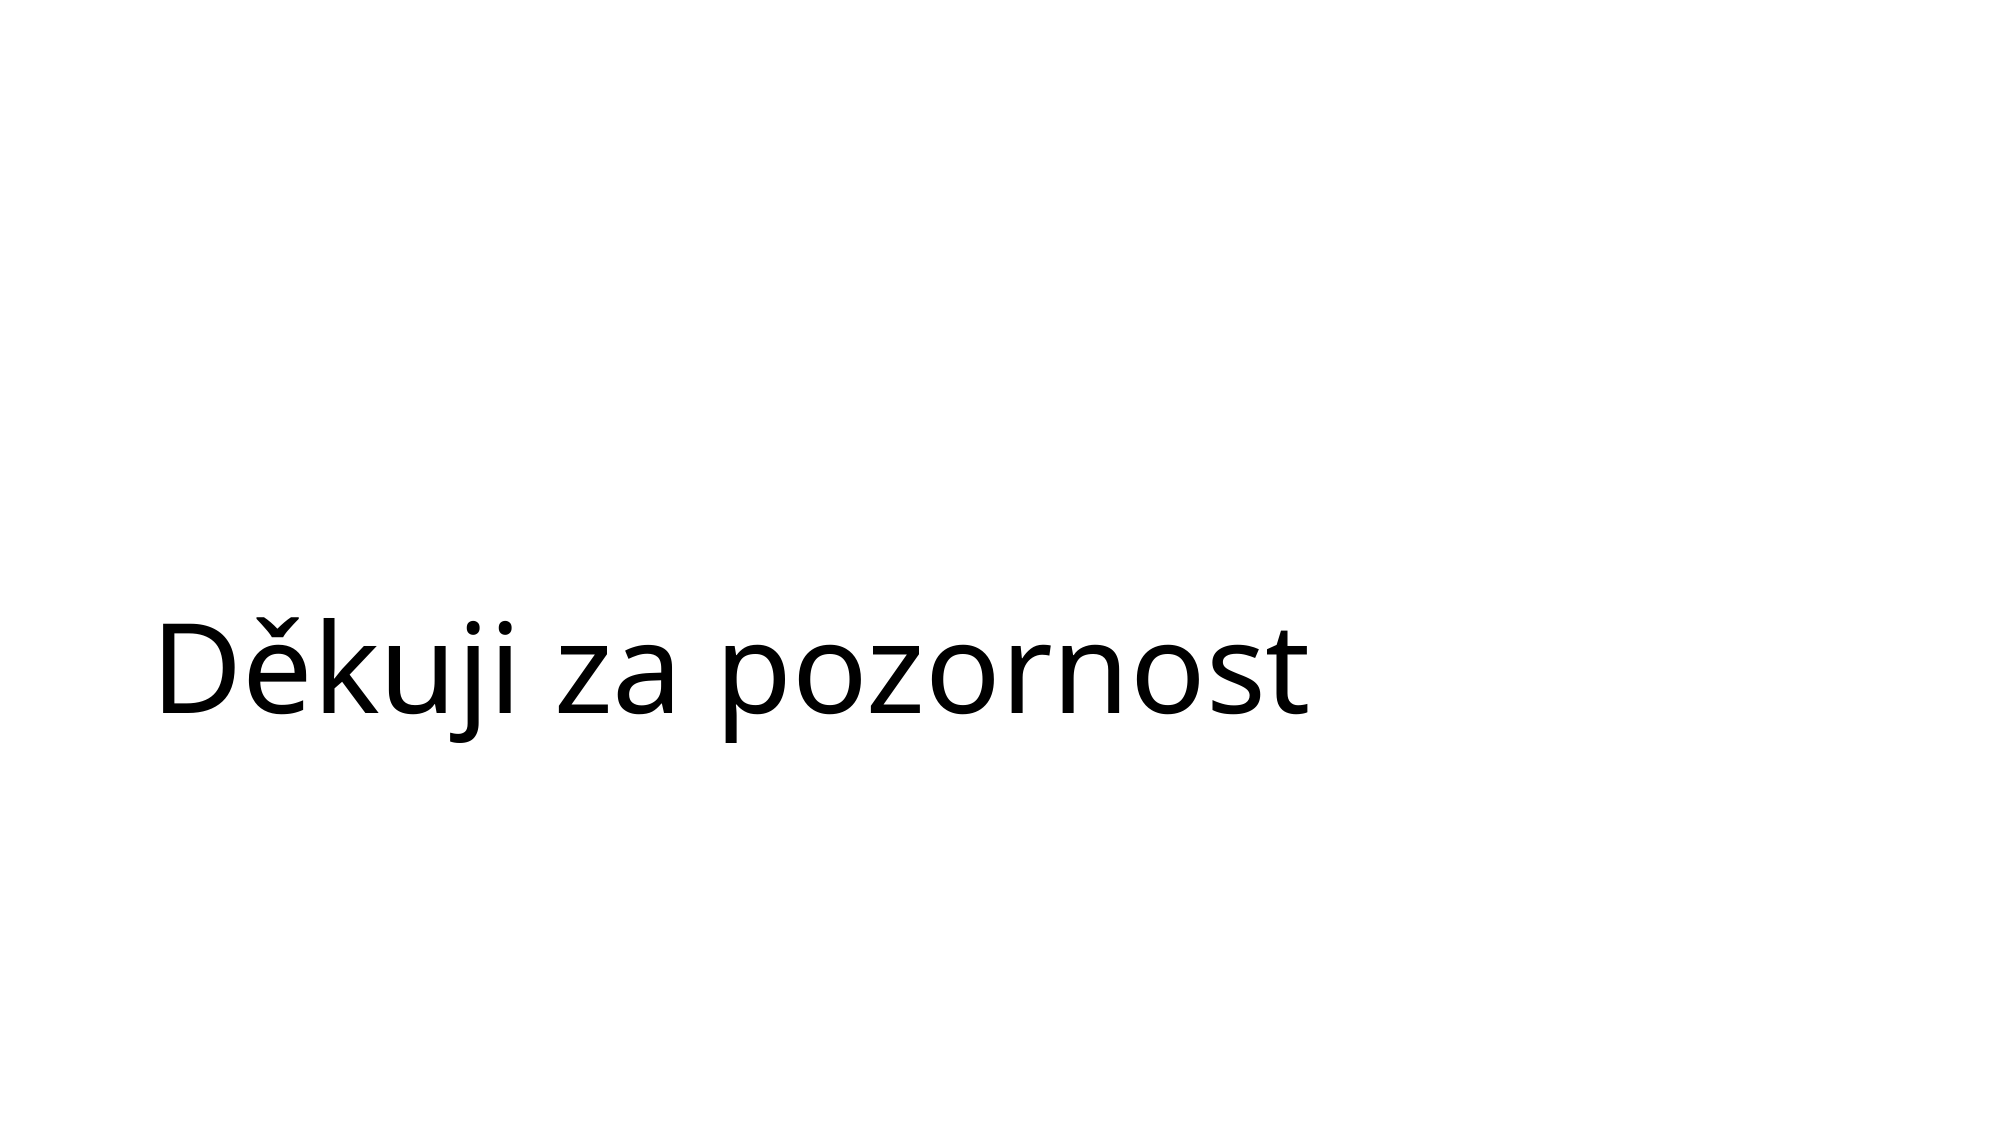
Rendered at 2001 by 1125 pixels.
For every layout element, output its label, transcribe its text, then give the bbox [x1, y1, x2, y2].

title Děkuji za pozornost [136, 280, 1862, 749]
